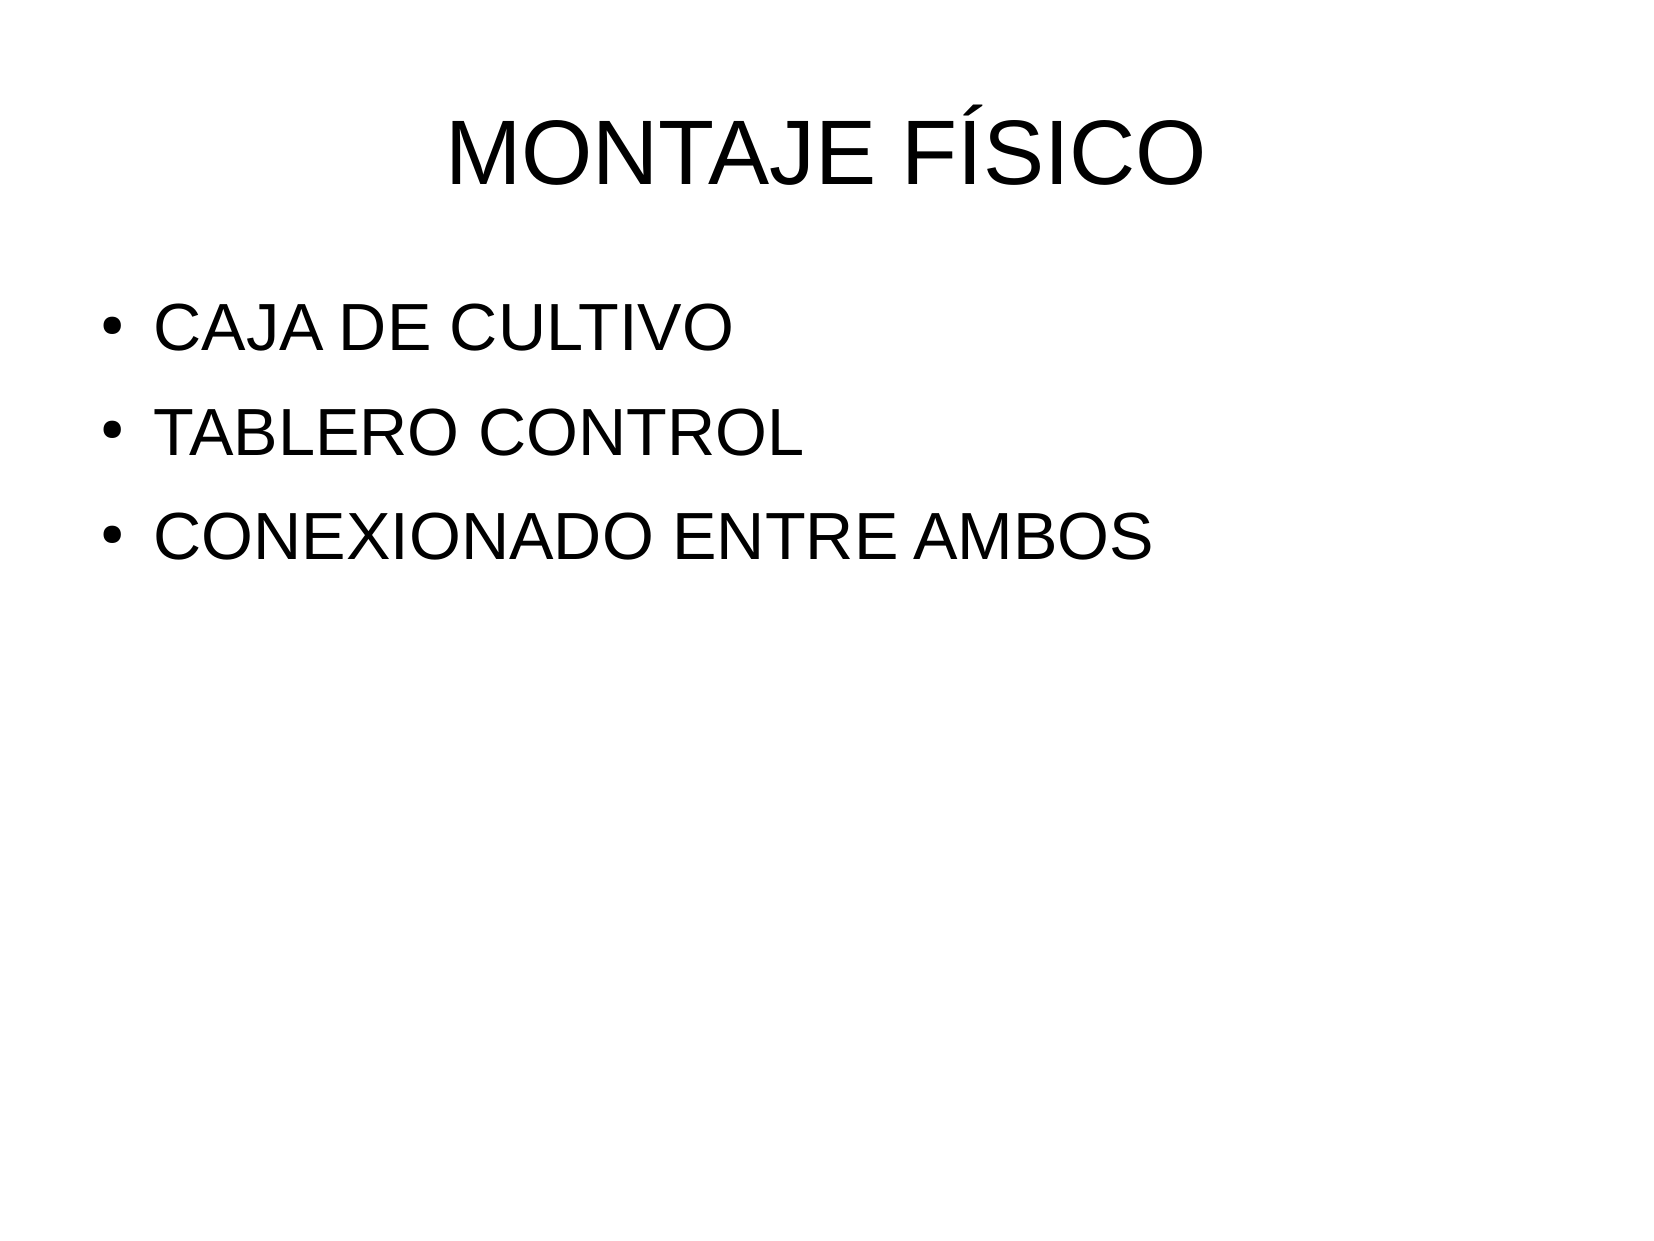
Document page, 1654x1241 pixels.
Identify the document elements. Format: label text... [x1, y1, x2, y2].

title MONTAJE FÍSICO [82, 49, 1571, 257]
list CAJA DE CULTIVO TABLERO CONTROL CONEXIONADO ENTRE AMBOS [82, 290, 1571, 1010]
